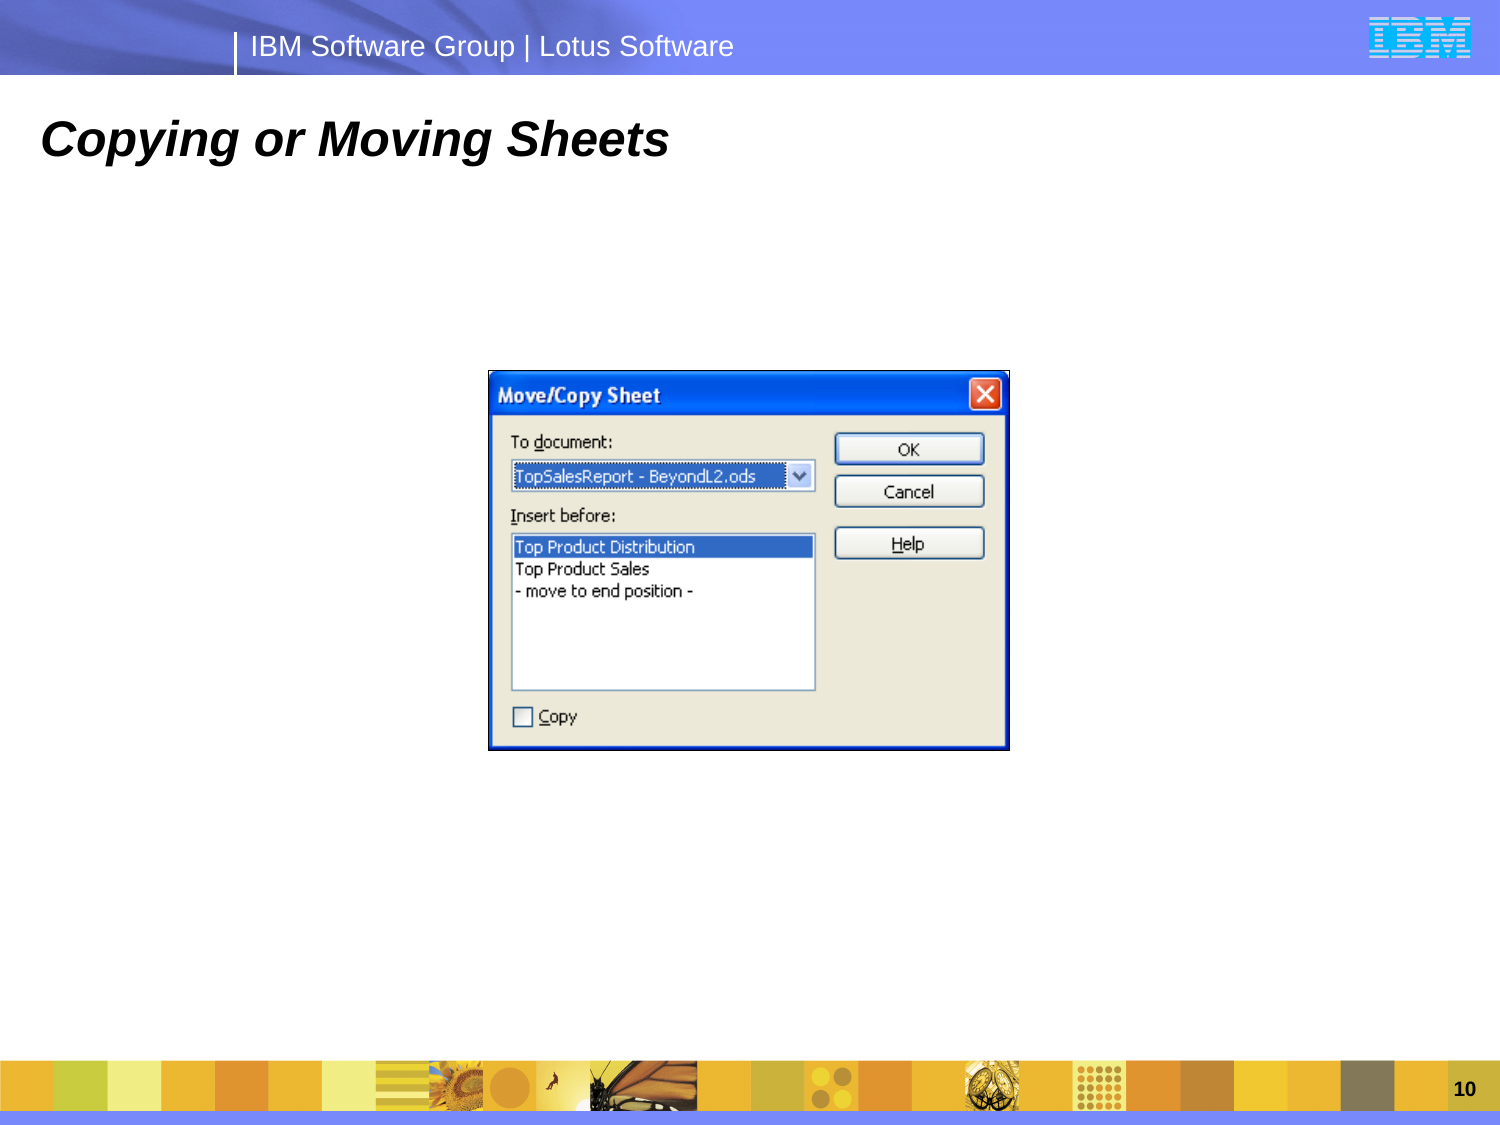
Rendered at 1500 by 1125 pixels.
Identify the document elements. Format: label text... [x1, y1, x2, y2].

picture [0, 0, 1500, 75]
picture [0, 1060, 1500, 1111]
title Copying or Moving Sheets [25, 106, 1378, 189]
picture [488, 370, 1010, 751]
